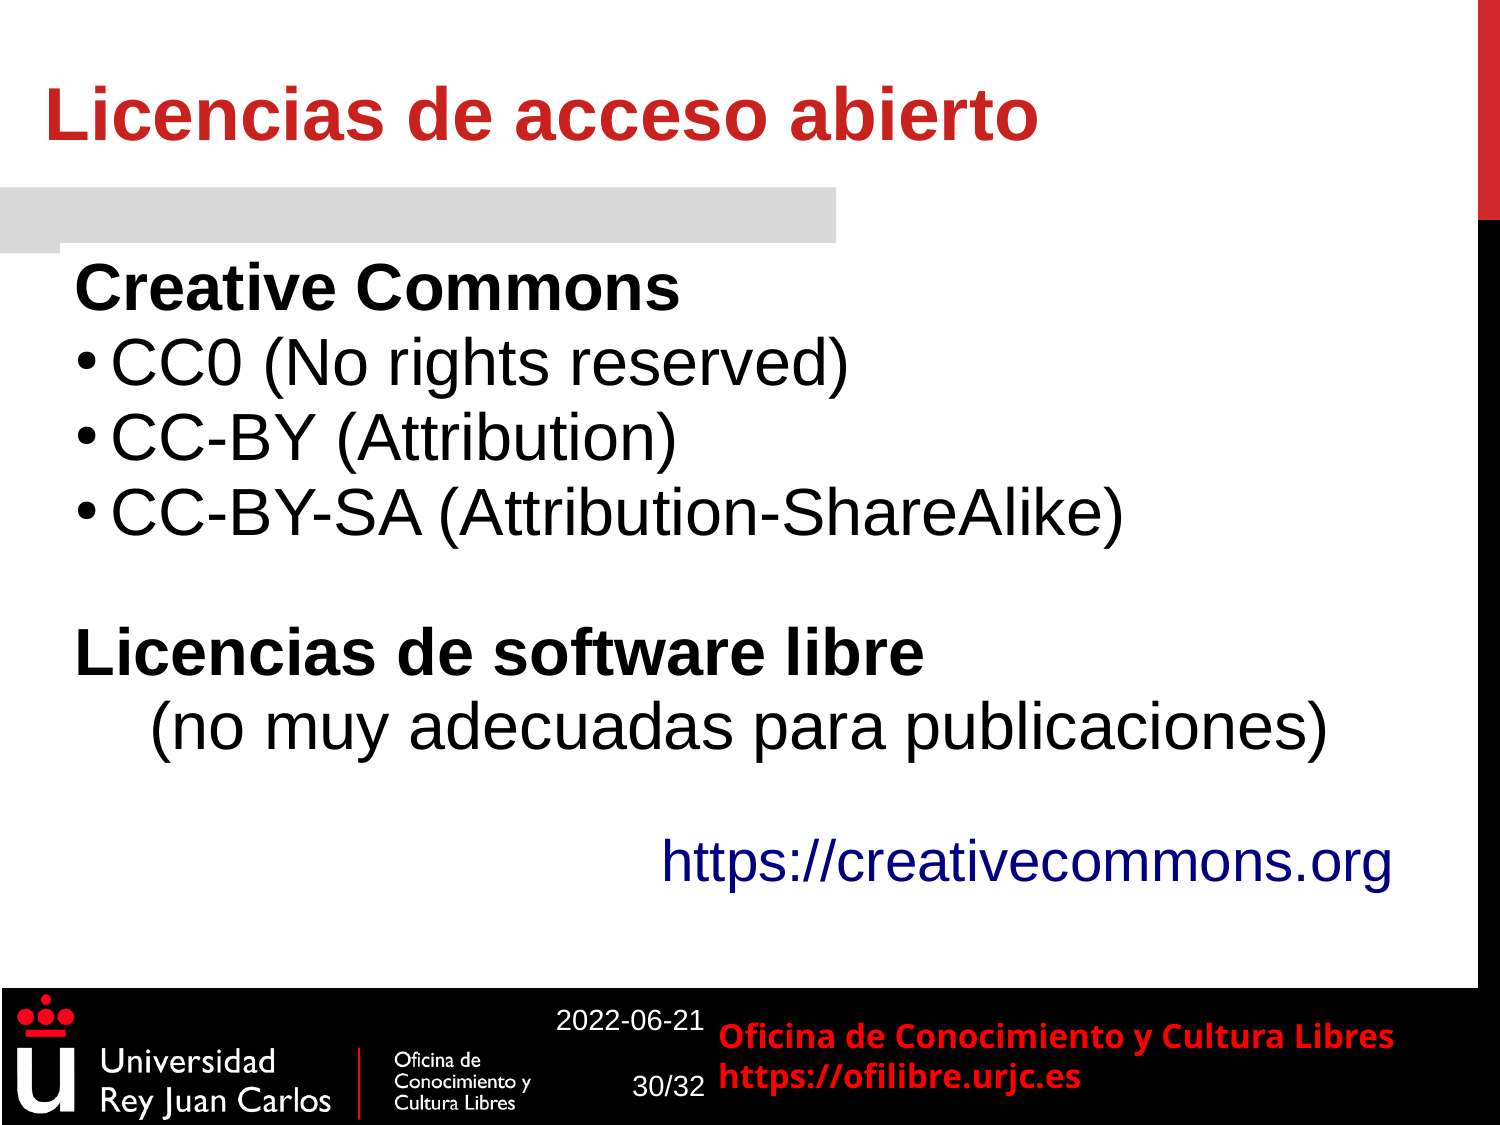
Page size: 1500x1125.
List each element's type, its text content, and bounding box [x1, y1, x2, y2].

text_box Creative Commons CC0 (No rights reserved) CC-BY (Attribution) CC-BY-SA (Attribution-ShareAlike) Licencias de software libre (no muy adecuadas para publicaciones) https://creativecommons.org [60, 243, 1411, 967]
title [75, 7, 1425, 196]
picture [17, 994, 531, 1120]
text_box Licencias de acceso abierto [30, 64, 1306, 248]
